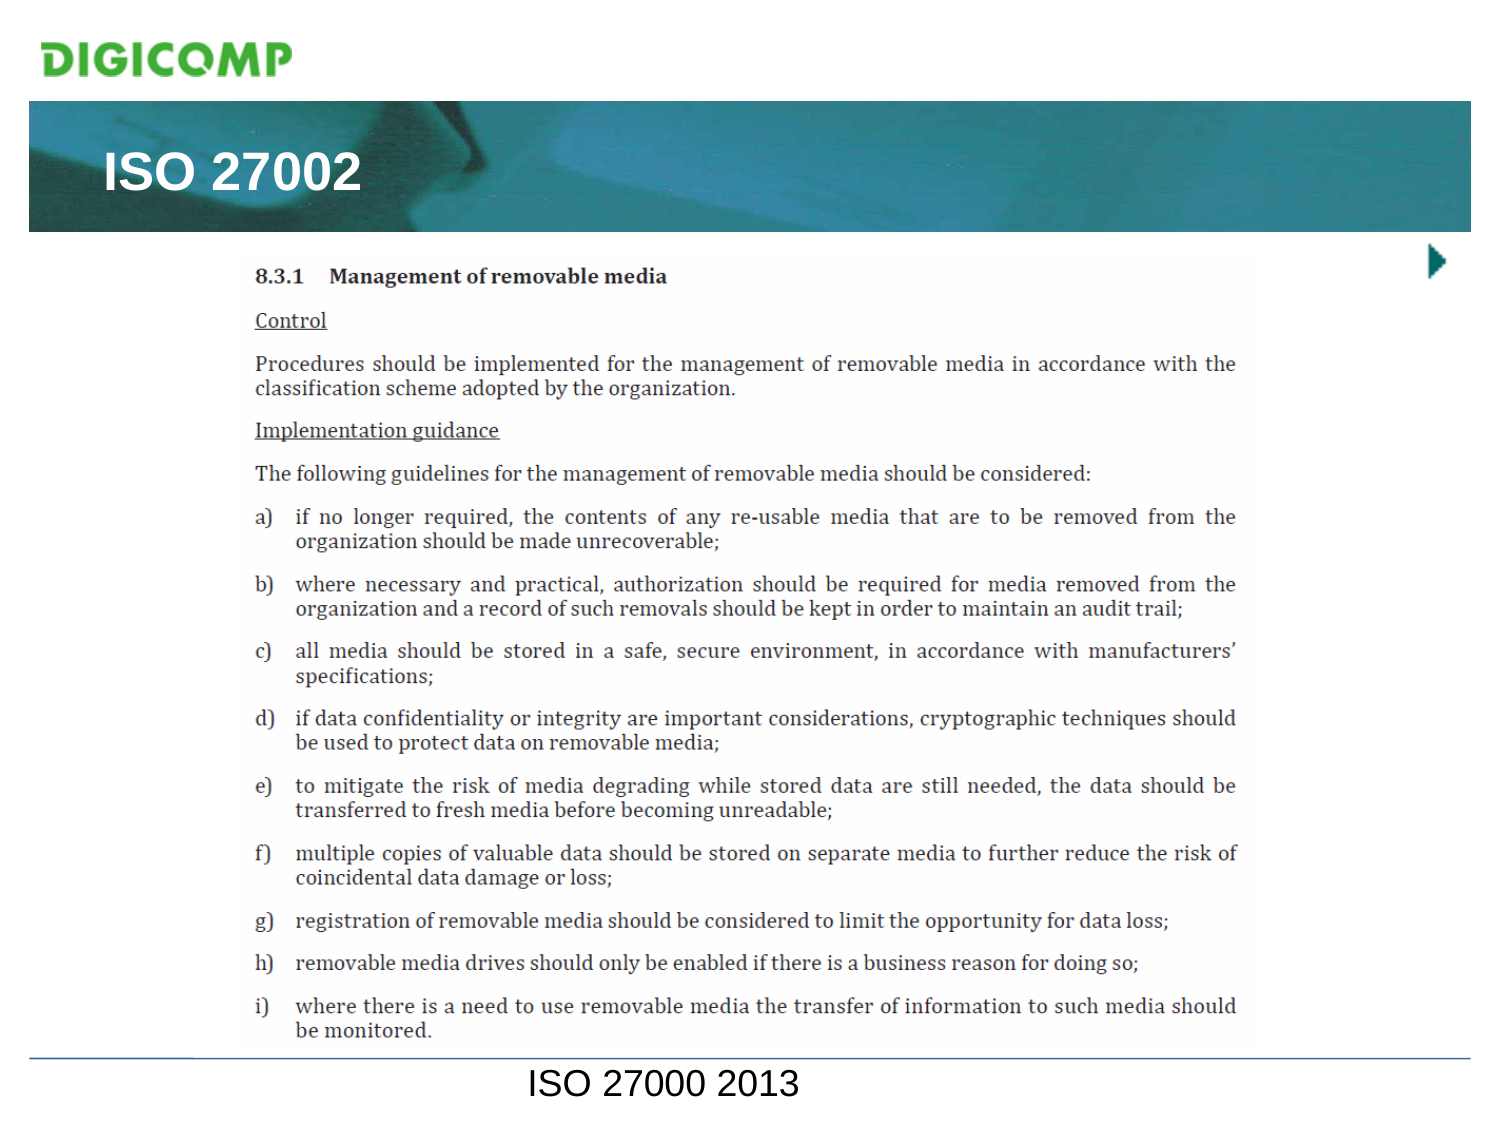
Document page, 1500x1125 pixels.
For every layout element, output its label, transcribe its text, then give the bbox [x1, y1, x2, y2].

text_box ISO 27000 2013 [512, 1051, 988, 1118]
picture [1411, 241, 1455, 284]
text_box ISO 27002 [88, 128, 1500, 210]
picture [242, 255, 1259, 1047]
